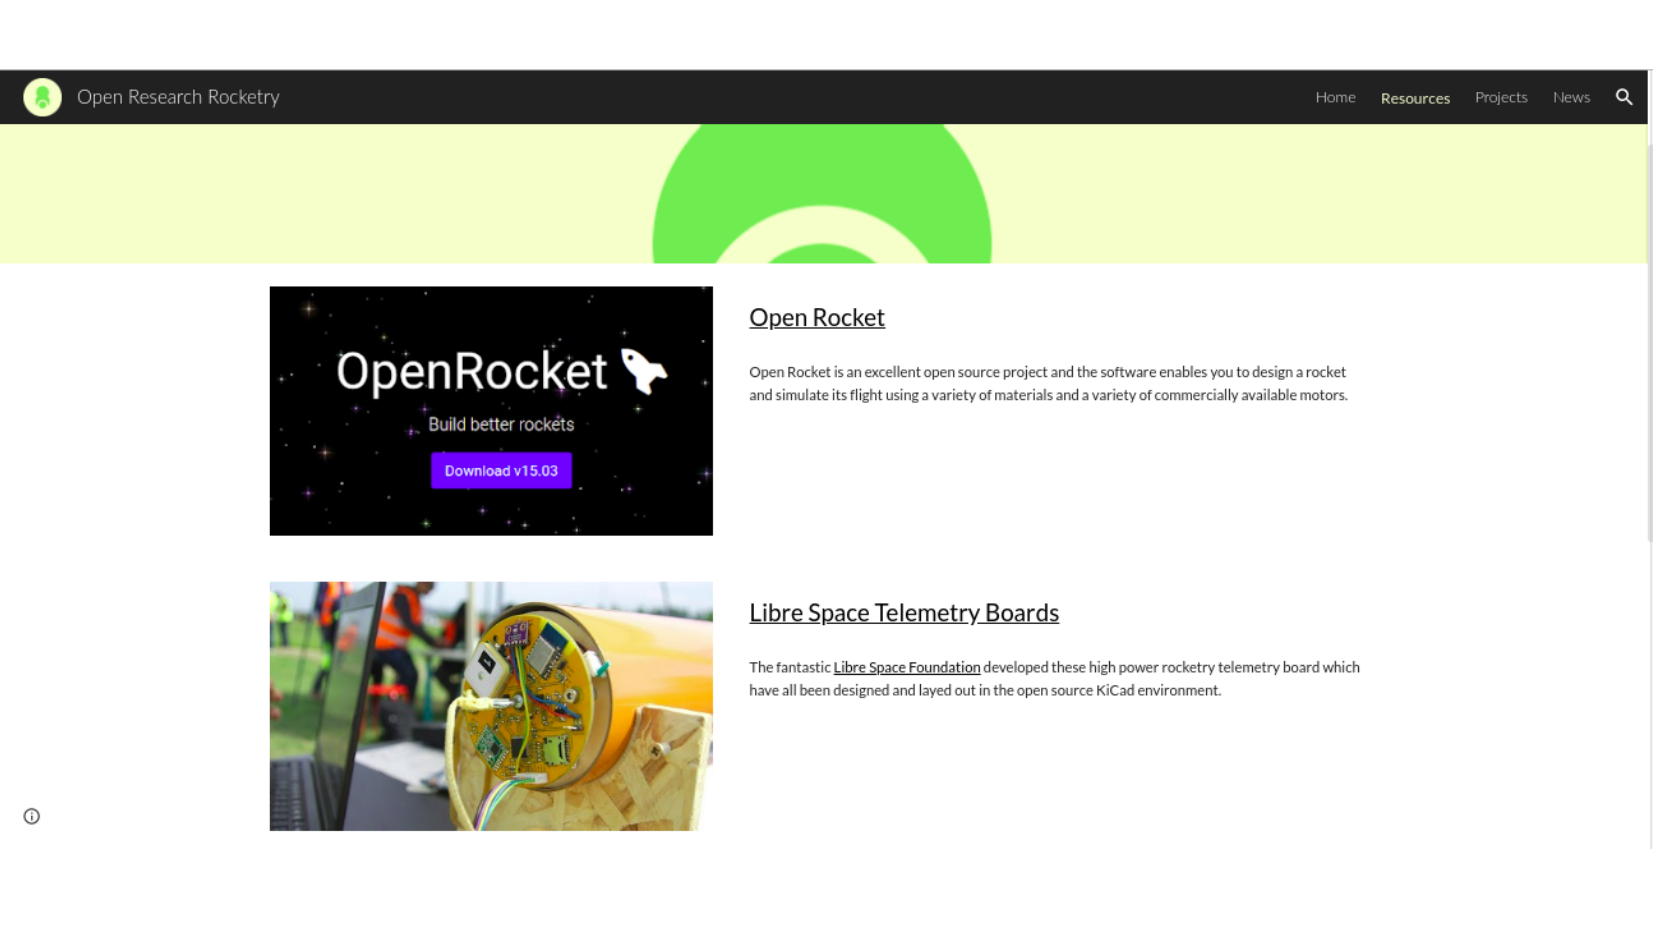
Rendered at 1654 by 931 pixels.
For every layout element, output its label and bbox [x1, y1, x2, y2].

picture [0, 68, 1653, 849]
